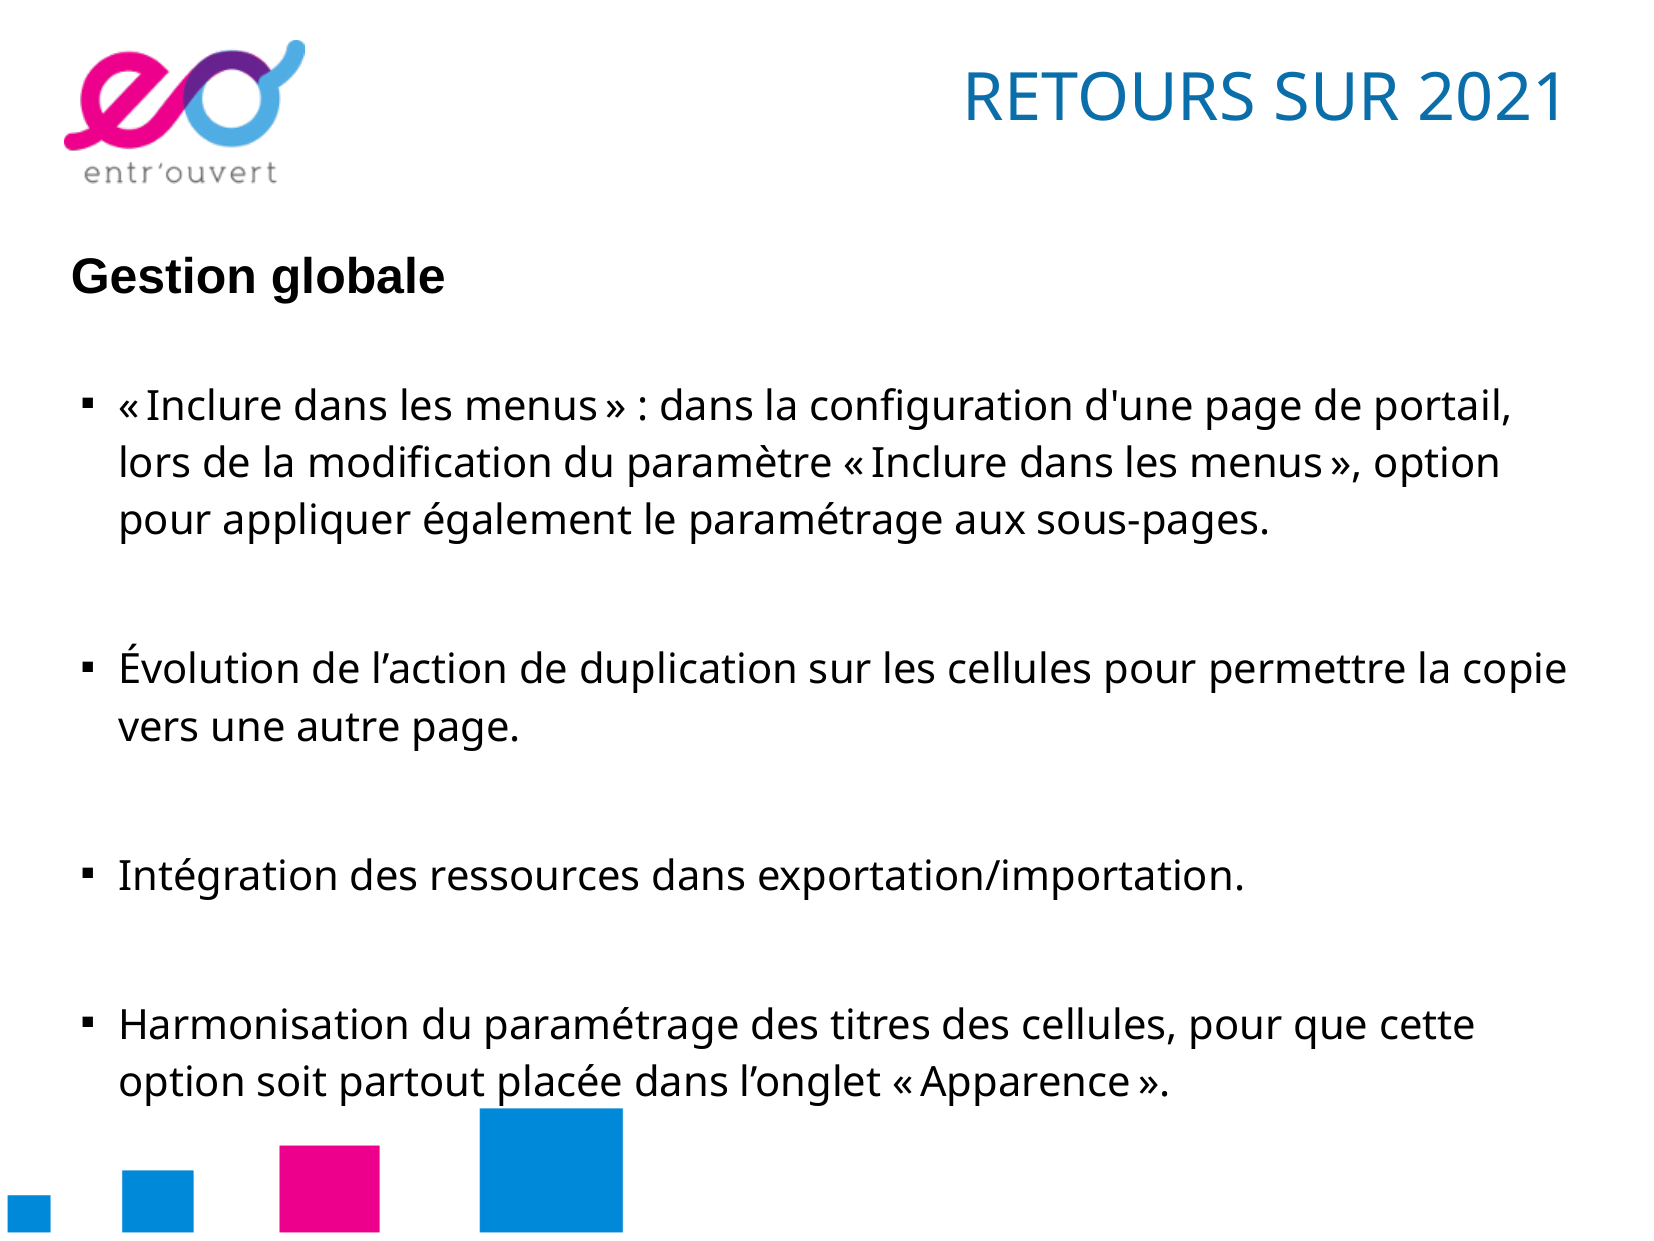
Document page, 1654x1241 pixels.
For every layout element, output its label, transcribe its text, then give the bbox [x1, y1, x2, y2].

picture [64, 40, 305, 184]
text_box Gestion globale [70, 248, 1548, 301]
title retours sur 2021 [354, 49, 1571, 257]
text_box « Inclure dans les menus » : dans la configuration d'une page de portail, lors de la modification du paramètre « Inclure dans les menus », option pour appliquer également le paramétrage aux sous-pages. Évolution de l’action de duplication sur les cellules pour permettre la copie vers une autre page. Intégration des ressources dans exportation/importation. Harmonisation du paramétrage des titres des cellules, pour que cette option soit partout placée dans l’onglet « Apparence ». [47, 301, 1571, 1026]
picture [5, 1106, 626, 1235]
